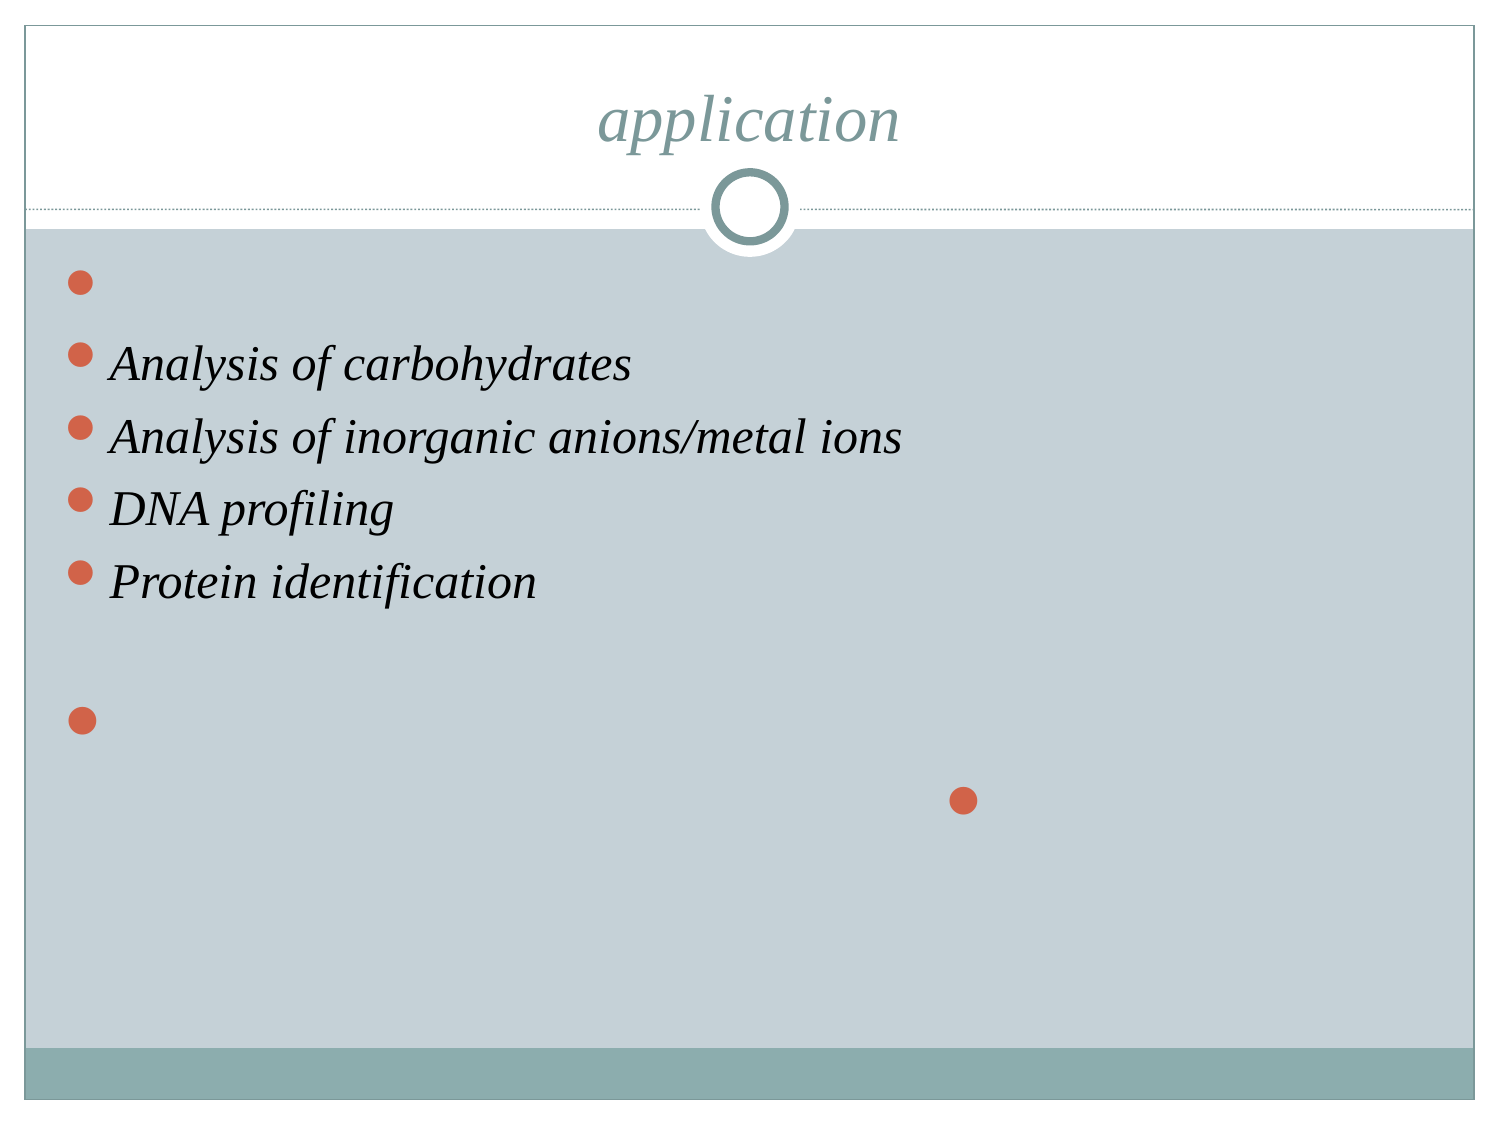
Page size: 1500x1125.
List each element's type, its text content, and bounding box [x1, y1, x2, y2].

title application [49, 37, 1450, 162]
list Analysis of carbohydrates Analysis of inorganic anions/metal ions DNA profiling Protein identification [49, 250, 1445, 1001]
